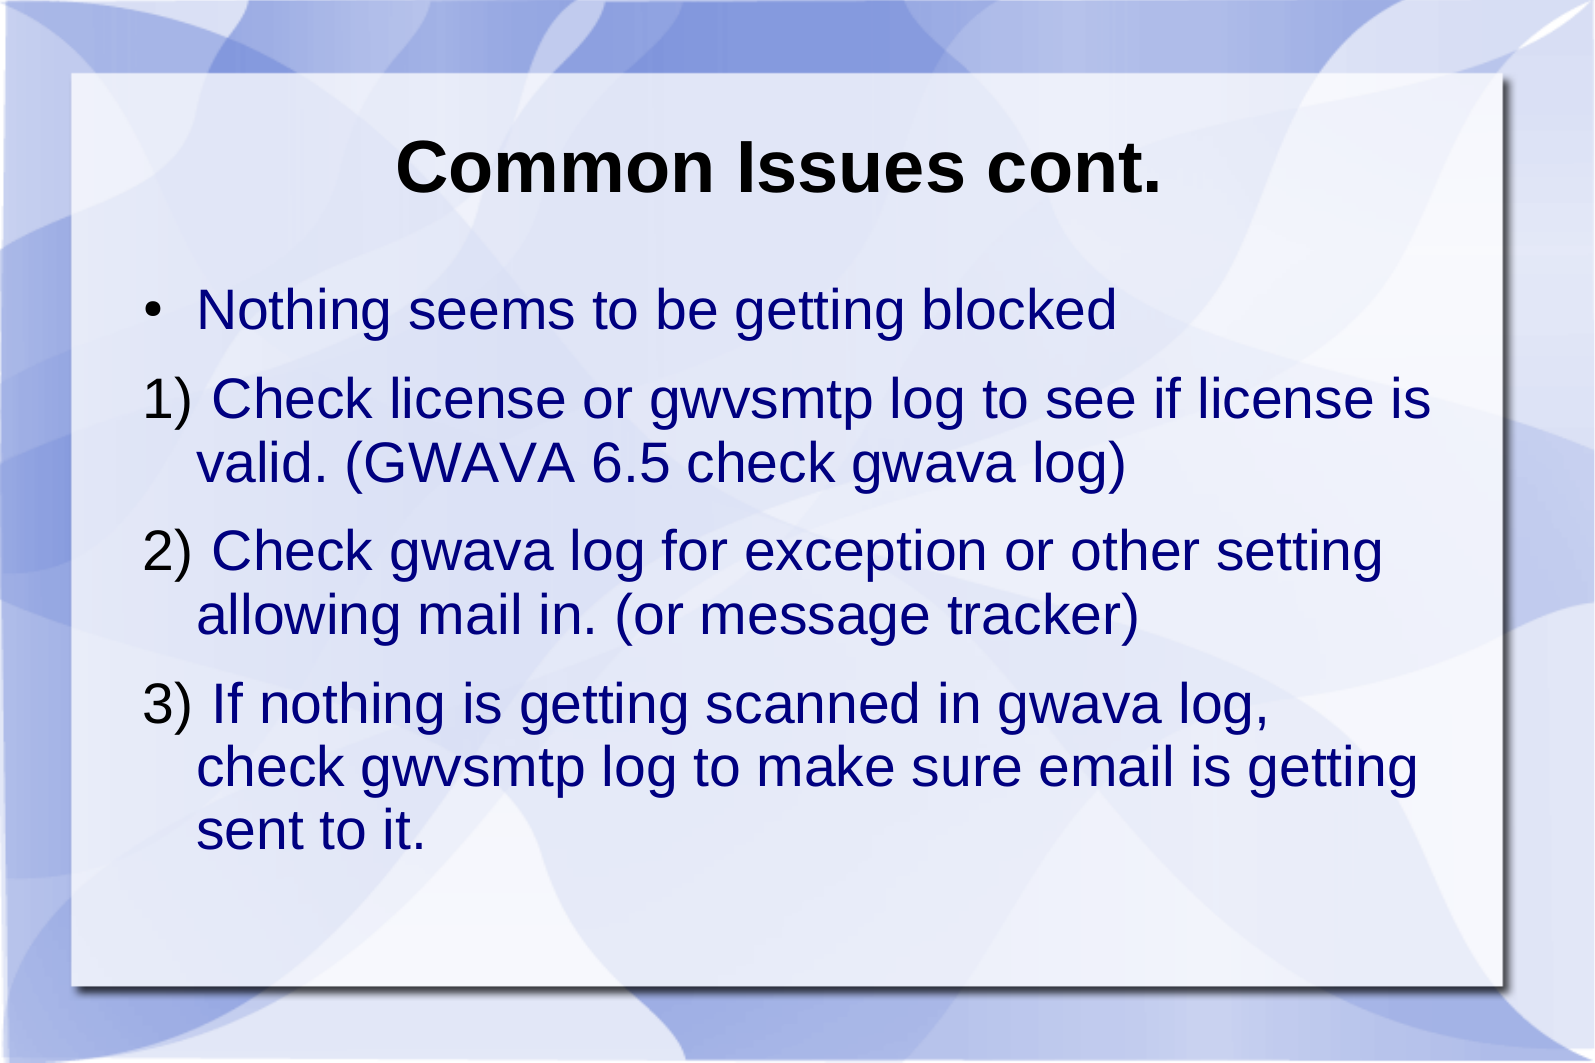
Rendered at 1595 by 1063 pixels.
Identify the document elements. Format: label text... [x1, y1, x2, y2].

picture [0, 0, 1595, 1063]
list Nothing seems to be getting blocked Check license or gwvsmtp log to see if license is valid. (GWAVA 6.5 check gwava log) Check gwava log for exception or other setting allowing mail in. (or message tracker) If nothing is getting scanned in gwava log, check gwvsmtp log to make sure email is getting sent to it. [125, 278, 1436, 861]
title Common Issues cont. [79, 77, 1481, 256]
